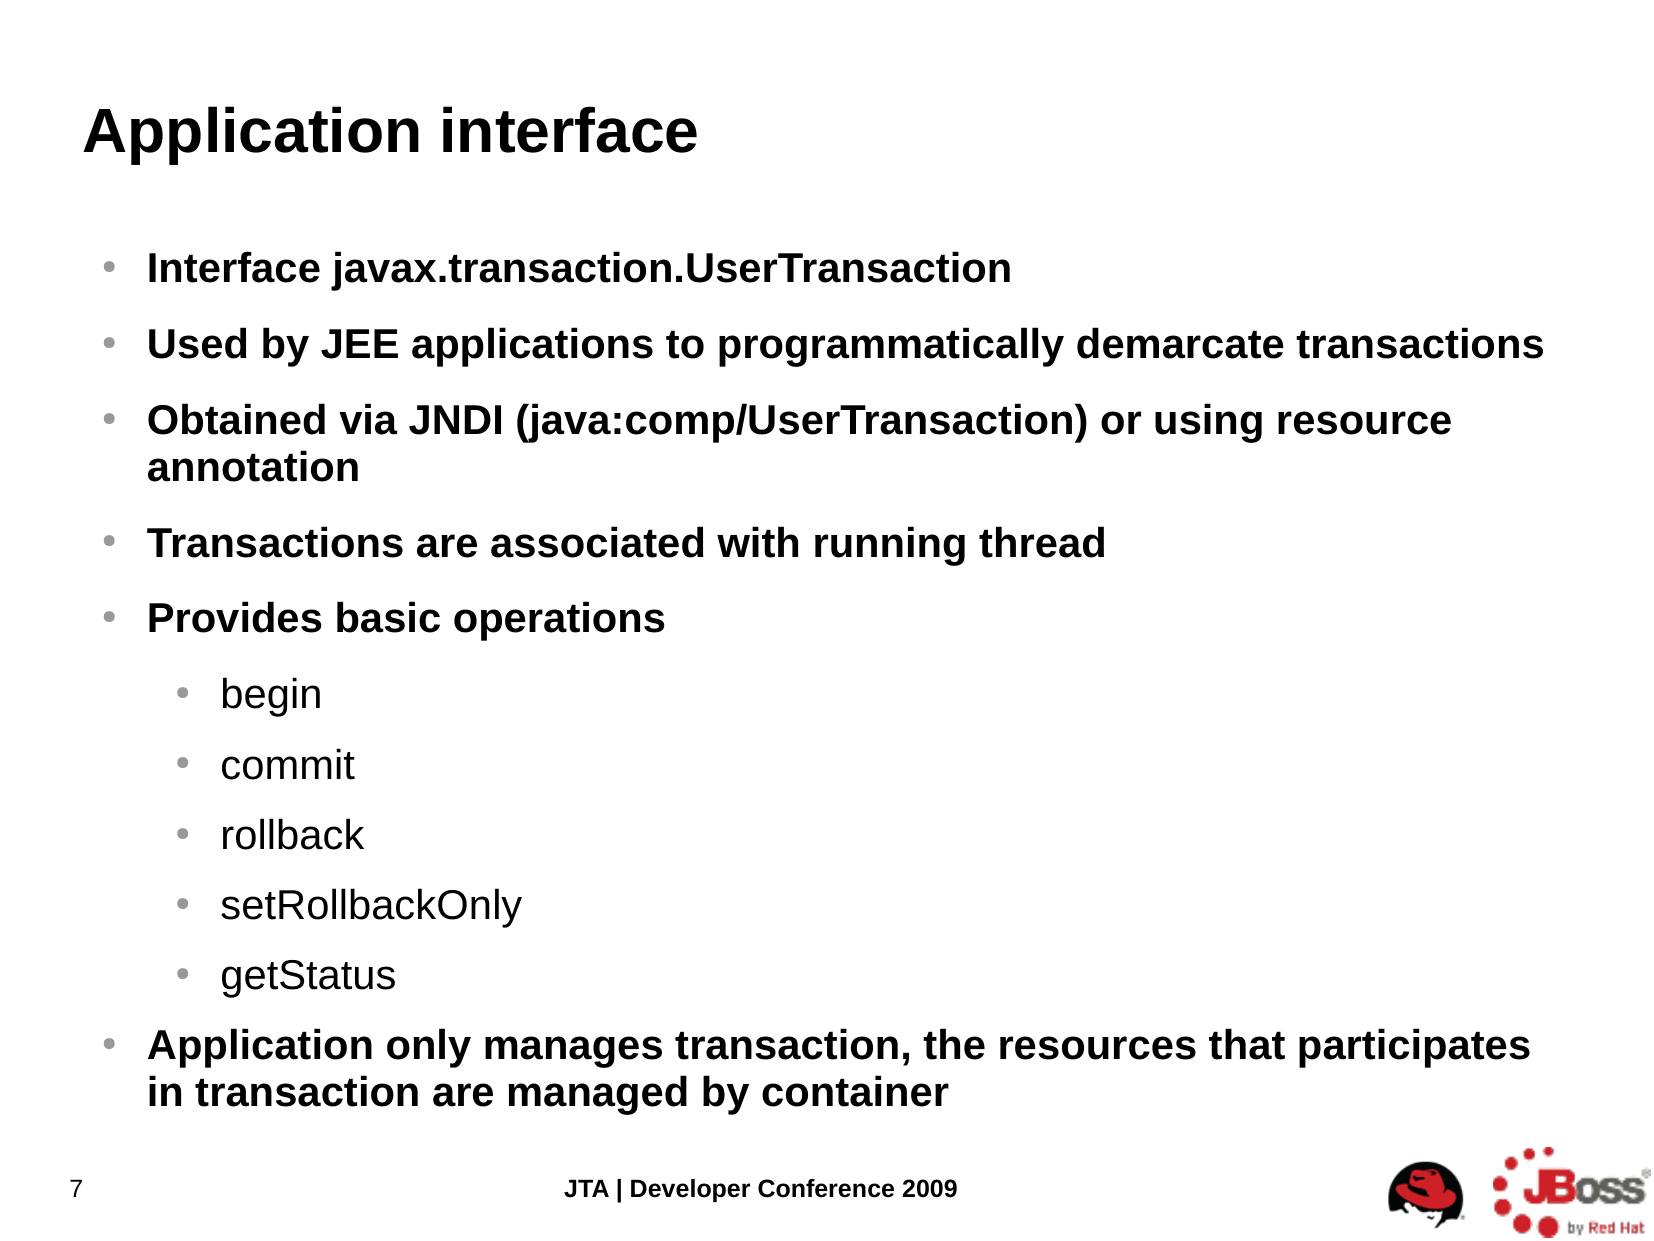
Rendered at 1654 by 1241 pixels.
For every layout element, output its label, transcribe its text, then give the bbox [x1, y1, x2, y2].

title Application interface [82, 45, 1571, 218]
picture [1493, 1147, 1651, 1238]
picture [1387, 1159, 1471, 1238]
list Interface javax.transaction.UserTransaction Used by JEE applications to programmatically demarcate transactions Obtained via JNDI (java:comp/UserTransaction) or using resource annotation Transactions are associated with running thread Provides basic operations begin commit rollback setRollbackOnly getStatus Application only manages transaction, the resources that participates in transaction are managed by container [86, 244, 1576, 1115]
